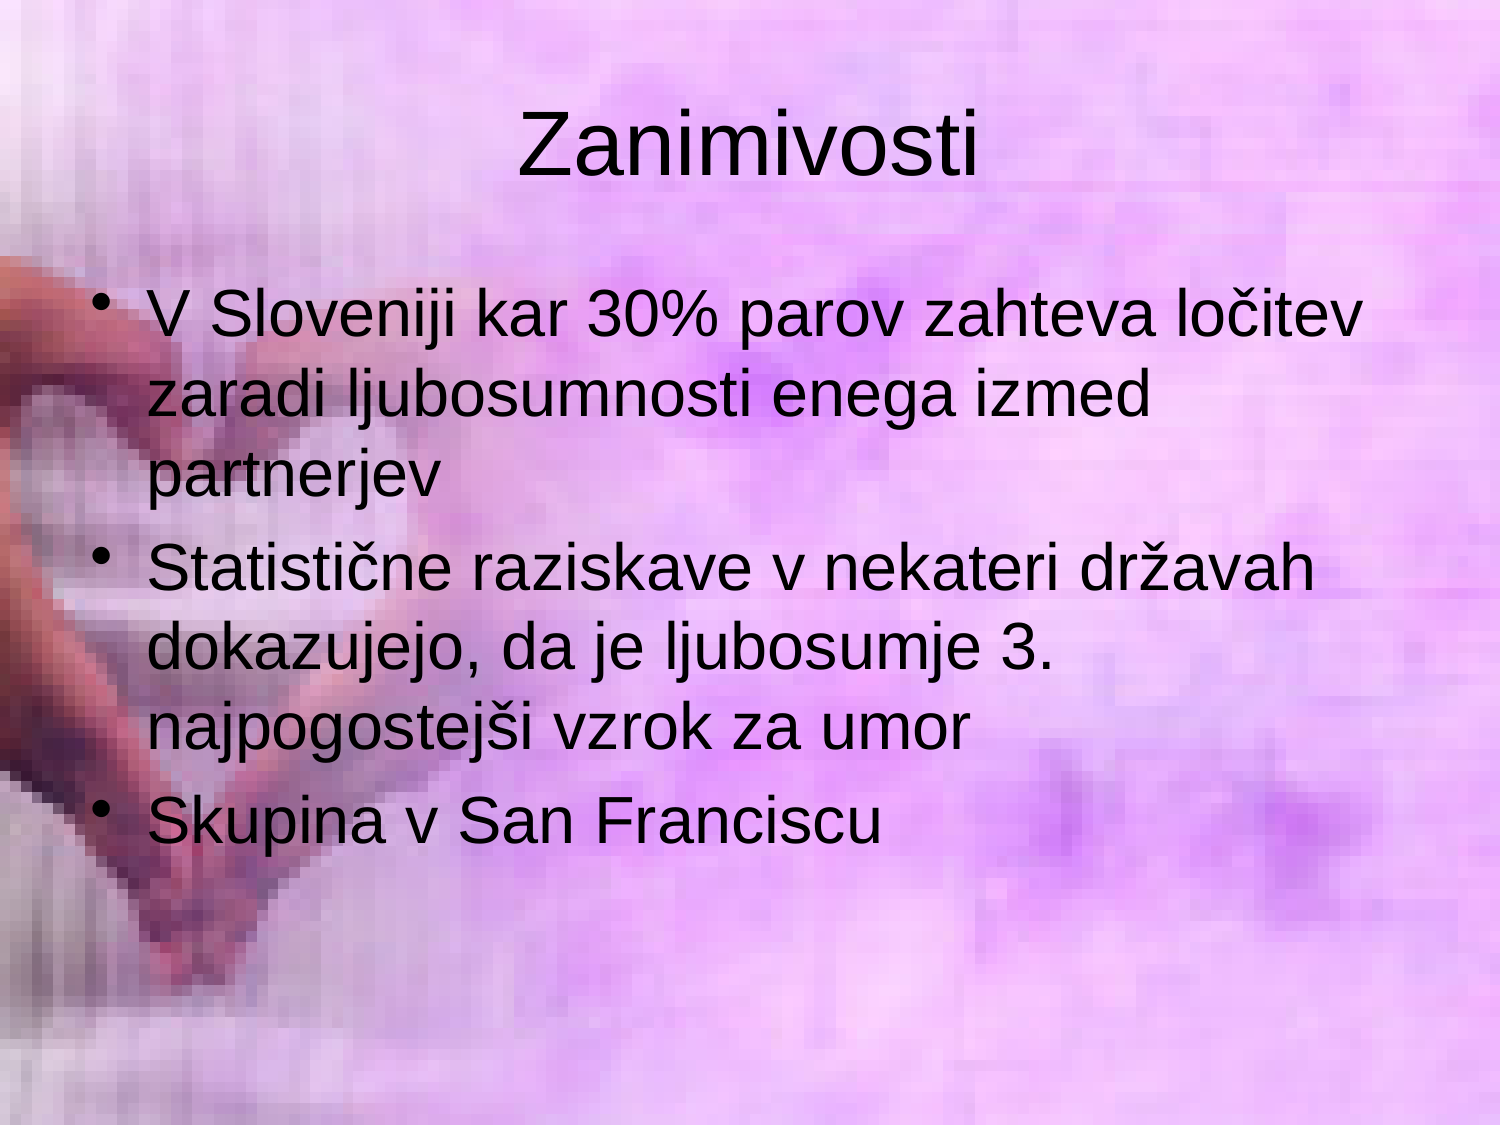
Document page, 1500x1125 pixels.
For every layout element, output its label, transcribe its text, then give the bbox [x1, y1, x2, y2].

list V Sloveniji kar 30% parov zahteva ločitev zaradi ljubosumnosti enega izmed partnerjev Statistične raziskave v nekateri državah dokazujejo, da je ljubosumje 3. najpogostejši vzrok za umor Skupina v San Franciscu [75, 262, 1425, 1005]
title Zanimivosti [75, 45, 1425, 233]
picture [0, 0, 1500, 1125]
